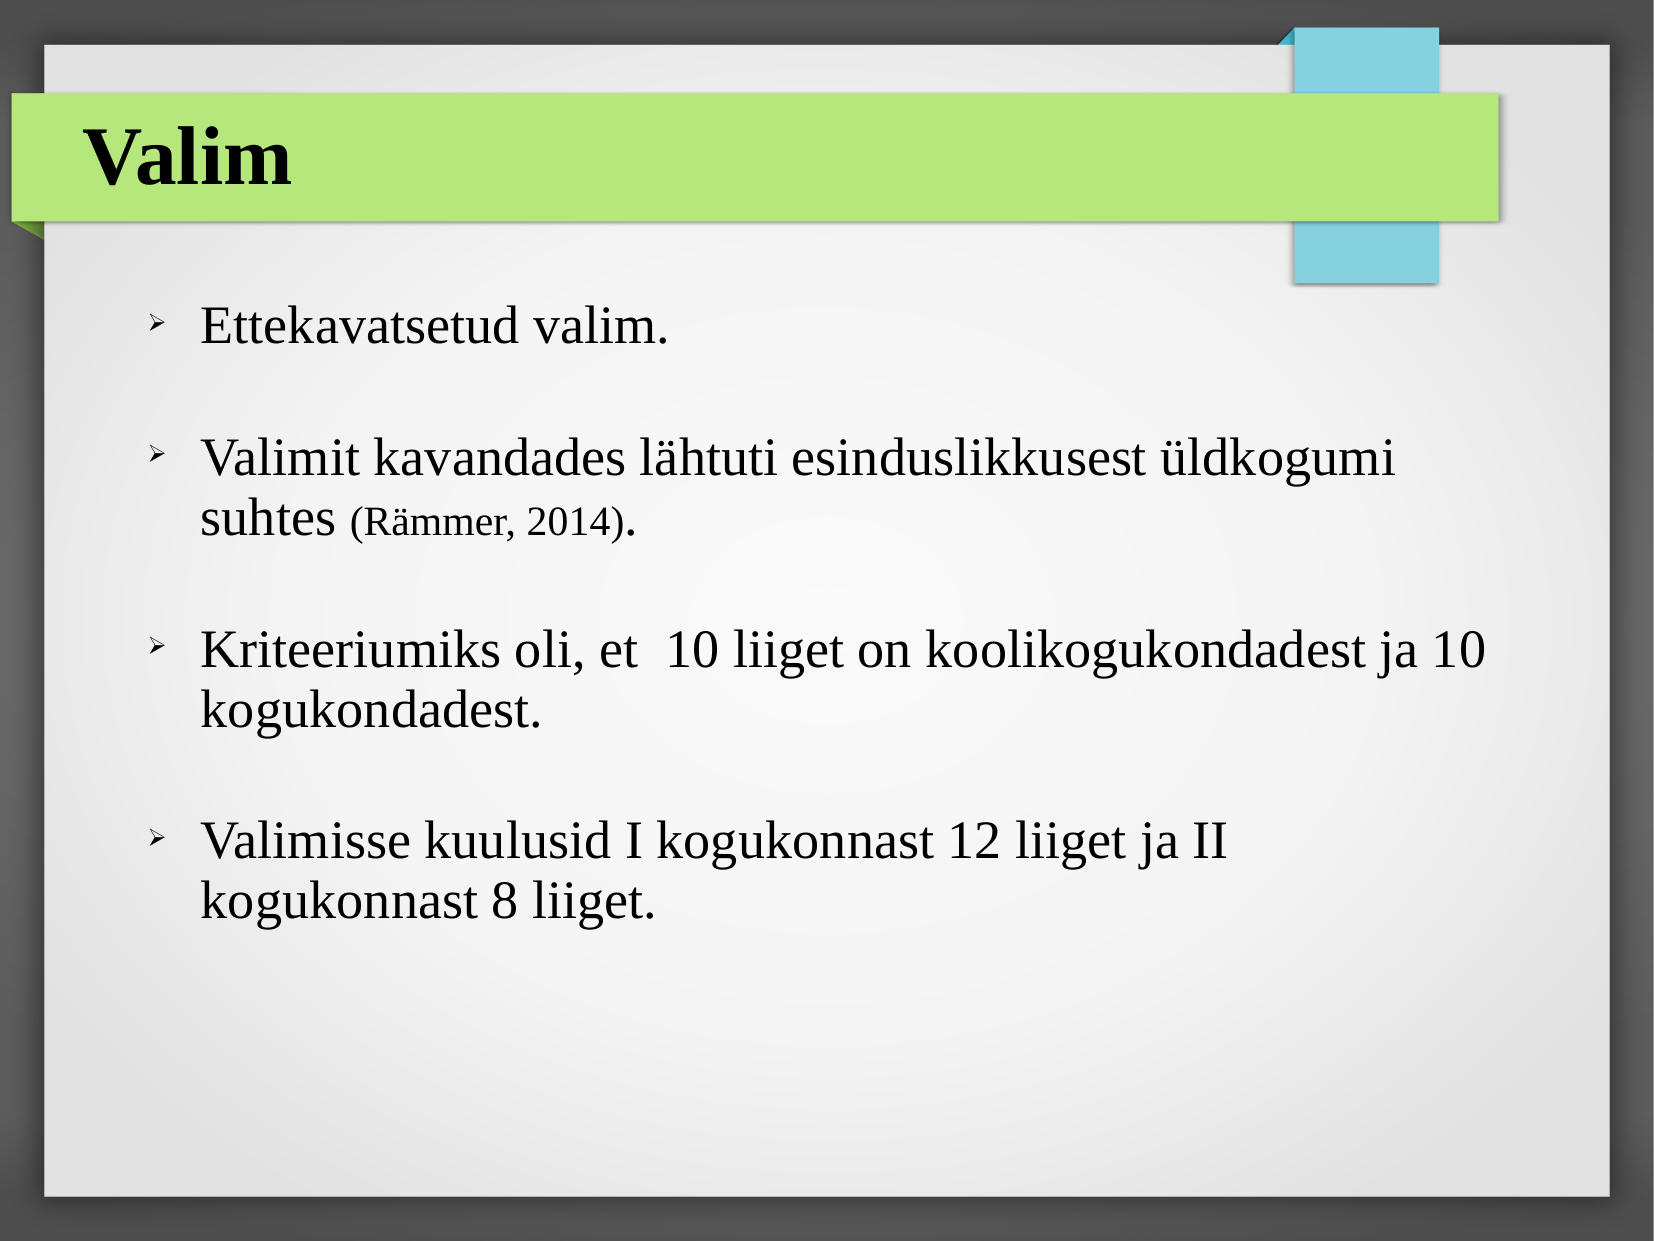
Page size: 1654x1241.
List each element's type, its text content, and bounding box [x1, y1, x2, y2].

list Ettekavatsetud valim. Valimit kavandades lähtuti esinduslikkusest üldkogumi suhtes (Rämmer, 2014). Kriteeriumiks oli, et 10 liiget on koolikogukondadest ja 10 kogukondadest. Valimisse kuulusid I kogukonnast 12 liiget ja II kogukonnast 8 liiget. [129, 295, 1501, 1015]
picture [0, 0, 1654, 1241]
title Valim [82, 52, 1571, 260]
